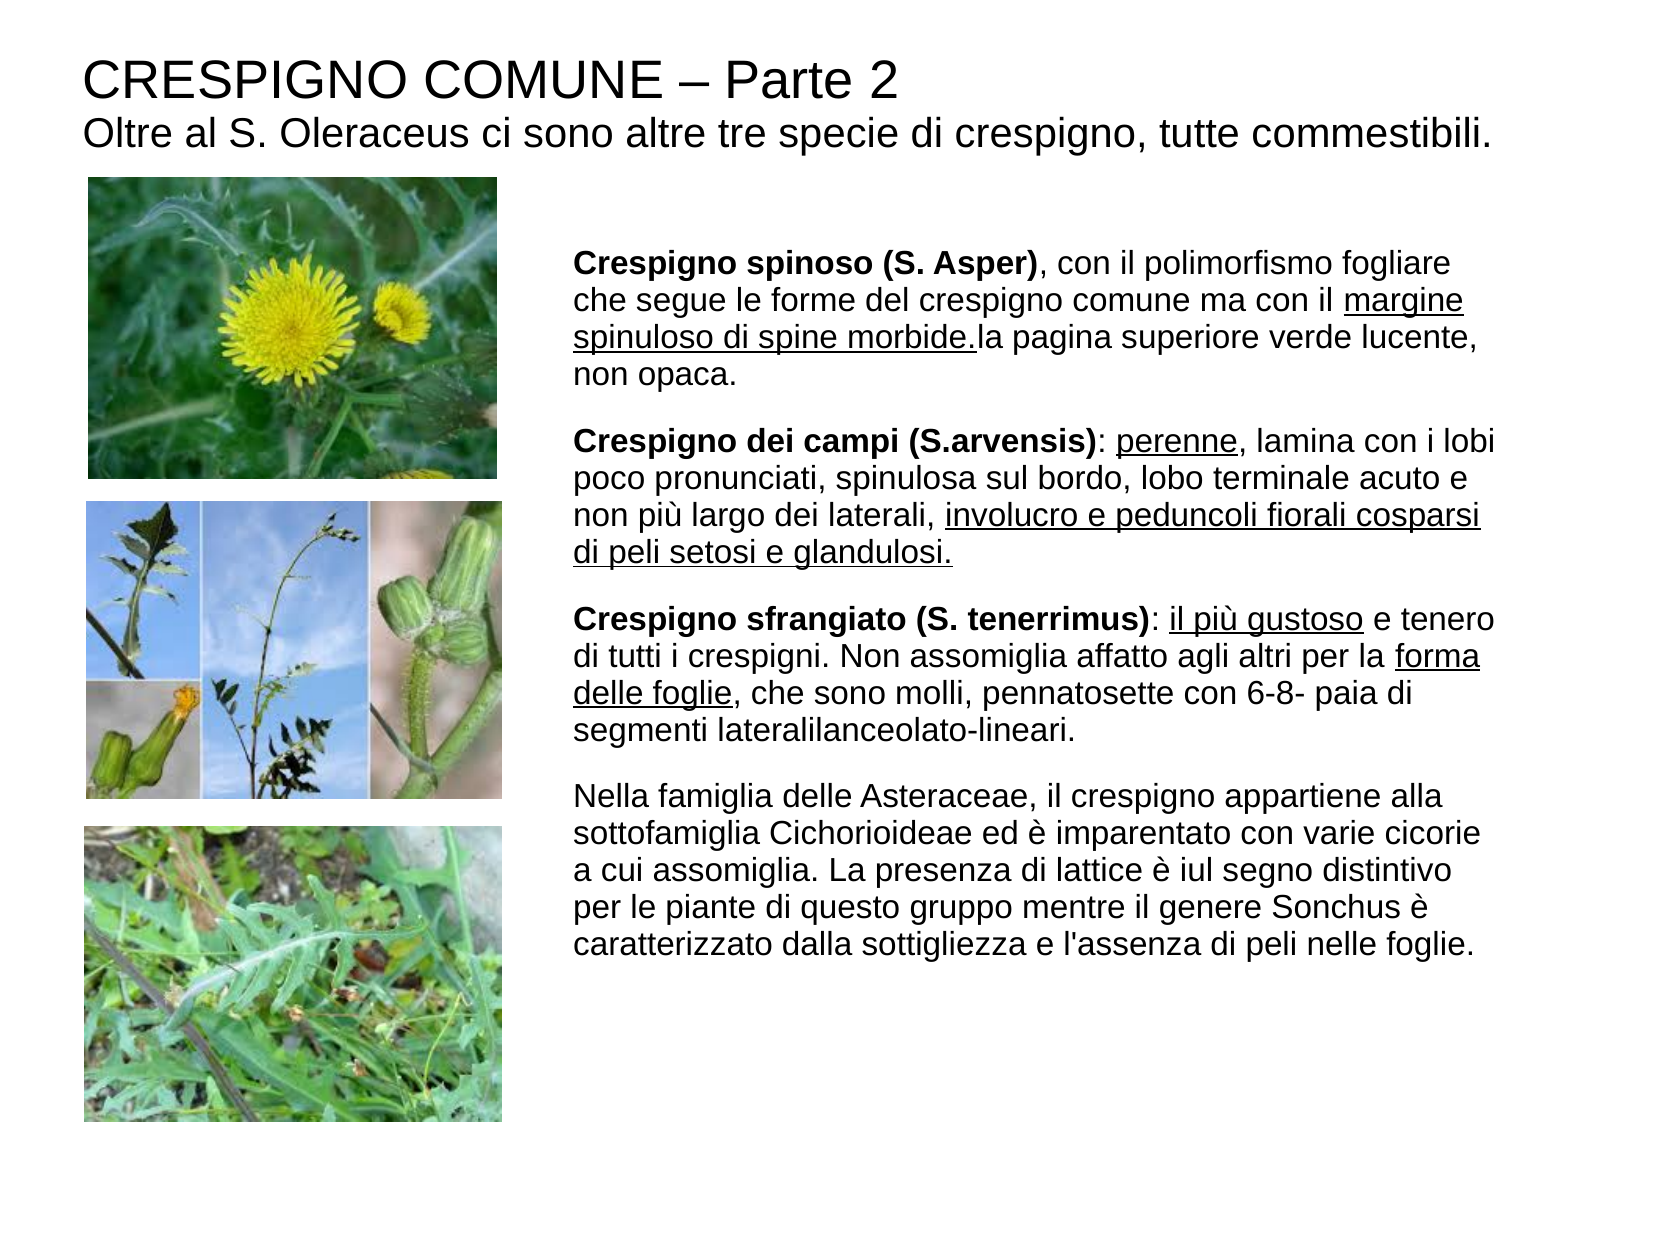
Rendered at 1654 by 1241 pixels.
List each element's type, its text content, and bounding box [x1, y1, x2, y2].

picture [84, 826, 502, 1123]
title CRESPIGNO COMUNE – Parte 2 Oltre al S. Oleraceus ci sono altre tre specie di crespigno, tutte commestibili. [82, 49, 1571, 207]
list Crespigno spinoso (S. Asper), con il polimorfismo fogliare che segue le forme del crespigno comune ma con il margine spinuloso di spine morbide.la pagina superiore verde lucente, non opaca. Crespigno dei campi (S.arvensis): perenne, lamina con i lobi poco pronunciati, spinulosa sul bordo, lobo terminale acuto e non più largo dei laterali, involucro e peduncoli fiorali cosparsi di peli setosi e glandulosi. Crespigno sfrangiato (S. tenerrimus): il più gustoso e tenero di tutti i crespigni. Non assomiglia affatto agli altri per la forma delle foglie, che sono molli, pennatosette con 6-8- paia di segmenti lateralilanceolato-lineari. Nella famiglia delle Asteraceae, il crespigno appartiene alla sottofamiglia Cichorioideae ed è imparentato con varie cicorie a cui assomiglia. La presenza di lattice è iul segno distintivo per le piante di questo gruppo mentre il genere Sonchus è caratterizzato dalla sottigliezza e l'assenza di peli nelle foglie. [573, 178, 1506, 1241]
picture [88, 177, 497, 479]
picture [86, 501, 502, 799]
